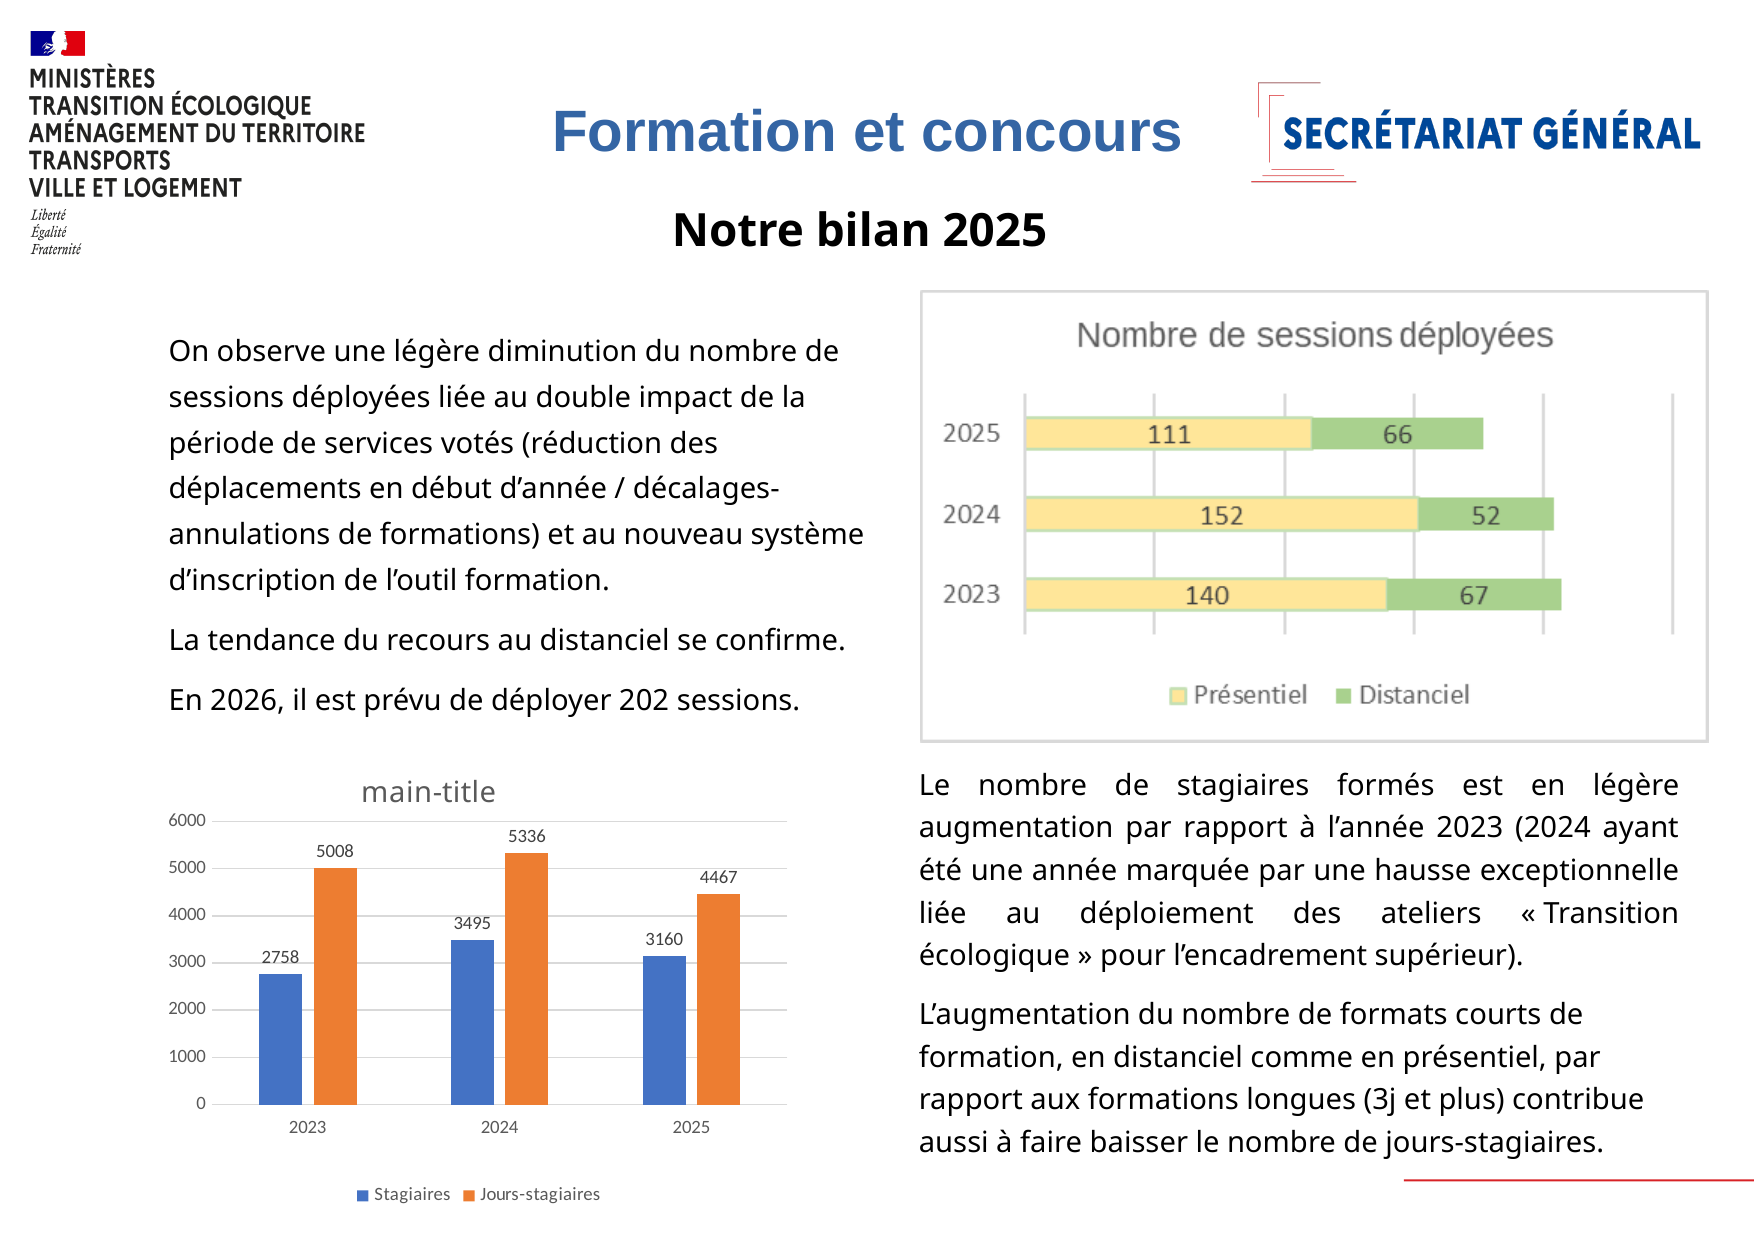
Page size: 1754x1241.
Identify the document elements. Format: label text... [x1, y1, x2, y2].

text_box On observe une légère diminution du nombre de sessions déployées liée au double impact de la période de services votés (réduction des déplacements en début d’année / décalages-annulations de formations) et au nouveau système d’inscription de l’outil formation. La tendance du recours au distanciel se confirme. En 2026, il est prévu de déployer 202 sessions. [153, 317, 921, 735]
picture [920, 290, 1709, 743]
text_box Formation et concours [537, 91, 1206, 237]
picture [11, 6, 384, 279]
text_box Le nombre de stagiaires formés est en légère augmentation par rapport à l’année 2023 (2024 ayant été une année marquée par une hausse exceptionnelle liée au déploiement des ateliers « Transition écologique » pour l’encadrement supérieur). L’augmentation du nombre de formats courts de formation, en distanciel comme en présentiel, par rapport aux formations longues (3j et plus) contribue aussi à faire baisser le nombre de jours-stagiaires. [903, 753, 1712, 1176]
text_box Notre bilan 2025 [657, 190, 1105, 317]
chart [138, 742, 820, 1212]
picture [1230, 56, 1717, 204]
